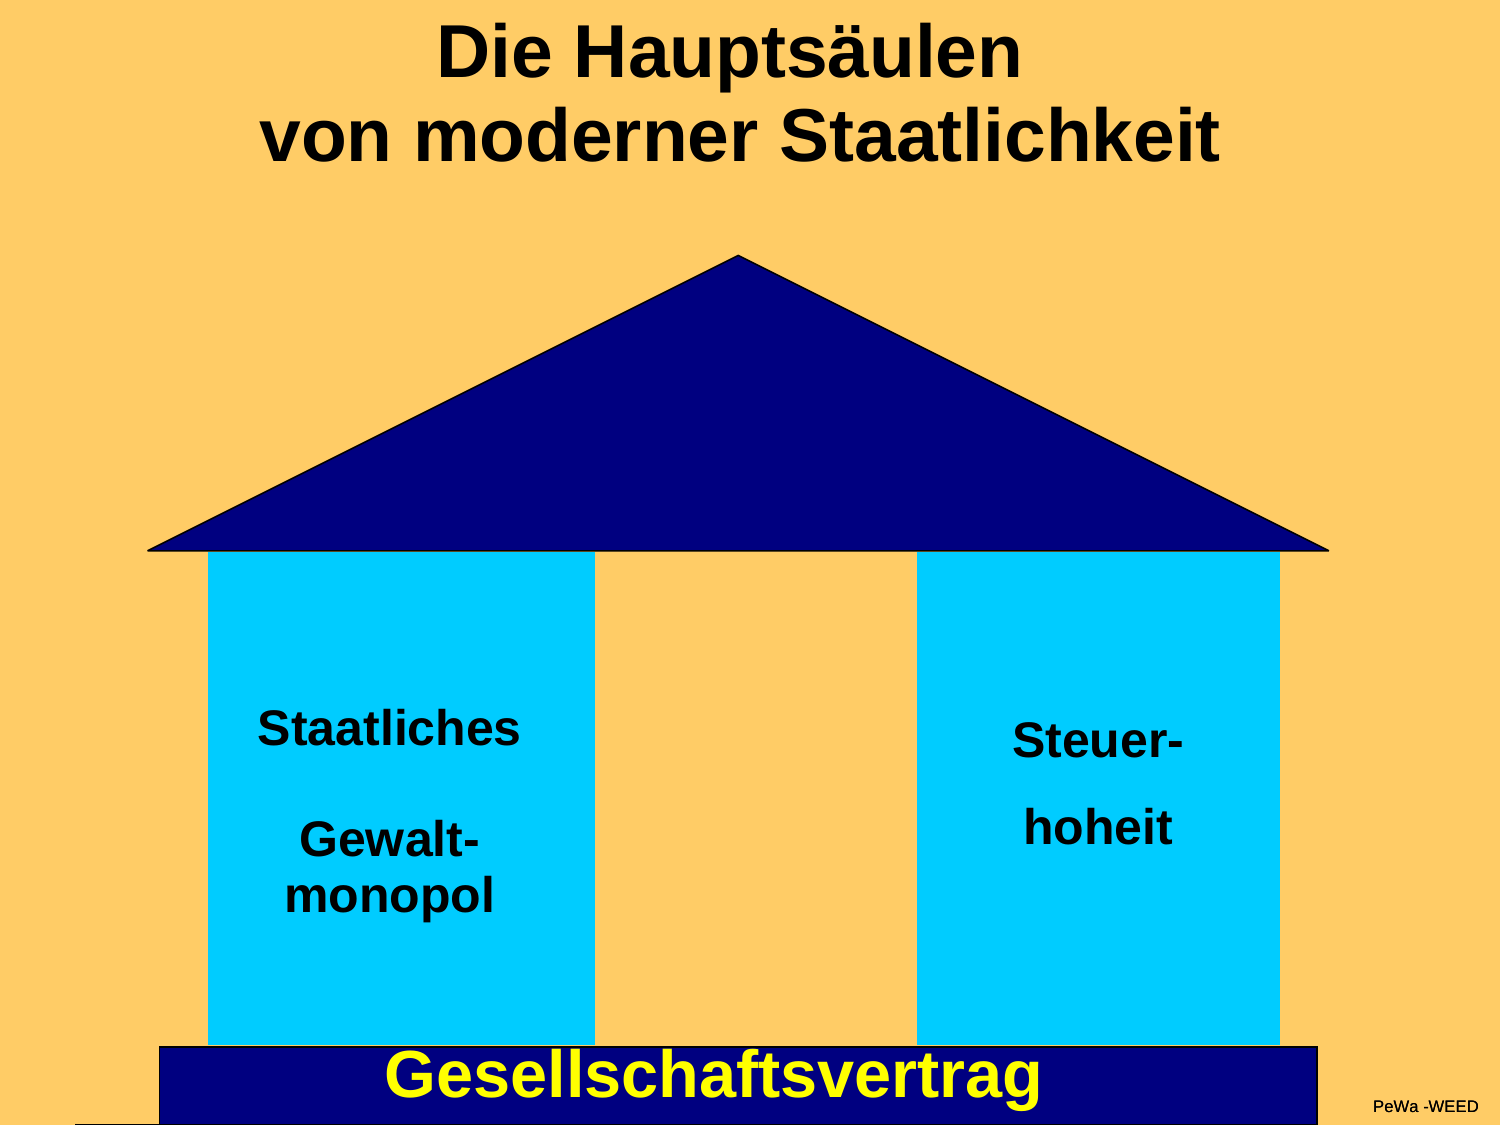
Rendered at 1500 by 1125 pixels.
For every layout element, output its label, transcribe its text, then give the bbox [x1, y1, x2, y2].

text_box Steuer- hoheit [950, 704, 1247, 863]
text_box [147, 255, 1329, 551]
text_box PeWa -WEED [1358, 1089, 1500, 1125]
text_box [218, 562, 585, 1035]
text_box [927, 562, 1270, 1035]
title Die Hauptsäulen von moderner Staatlichkeit [53, 0, 1429, 192]
text_box Staatliches Gewalt-monopol [242, 692, 538, 931]
text_box Gesellschaftsvertrag [360, 1029, 1069, 1121]
text_box [159, 1046, 1317, 1125]
